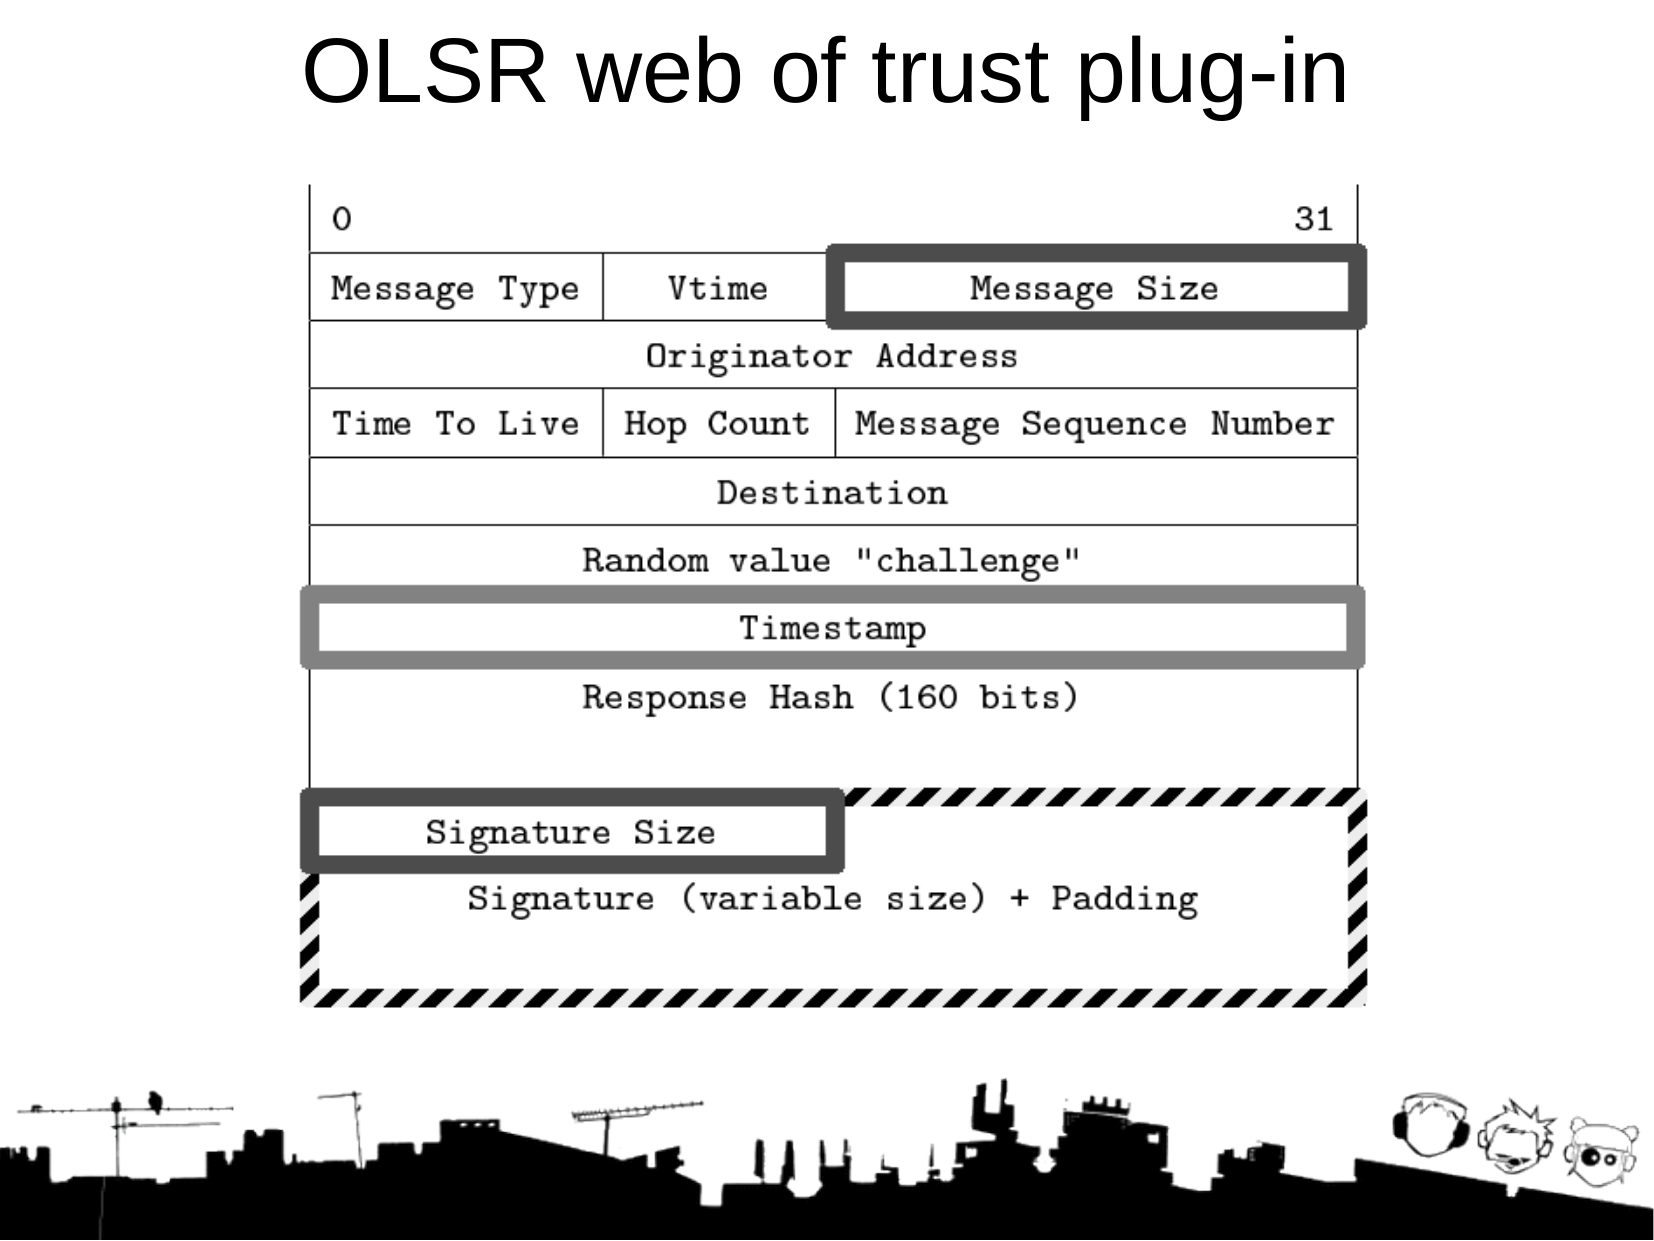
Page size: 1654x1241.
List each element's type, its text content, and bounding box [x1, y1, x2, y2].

picture [227, 174, 1427, 1023]
title OLSR web of trust plug-in [82, 0, 1571, 174]
picture [0, 1077, 1654, 1240]
